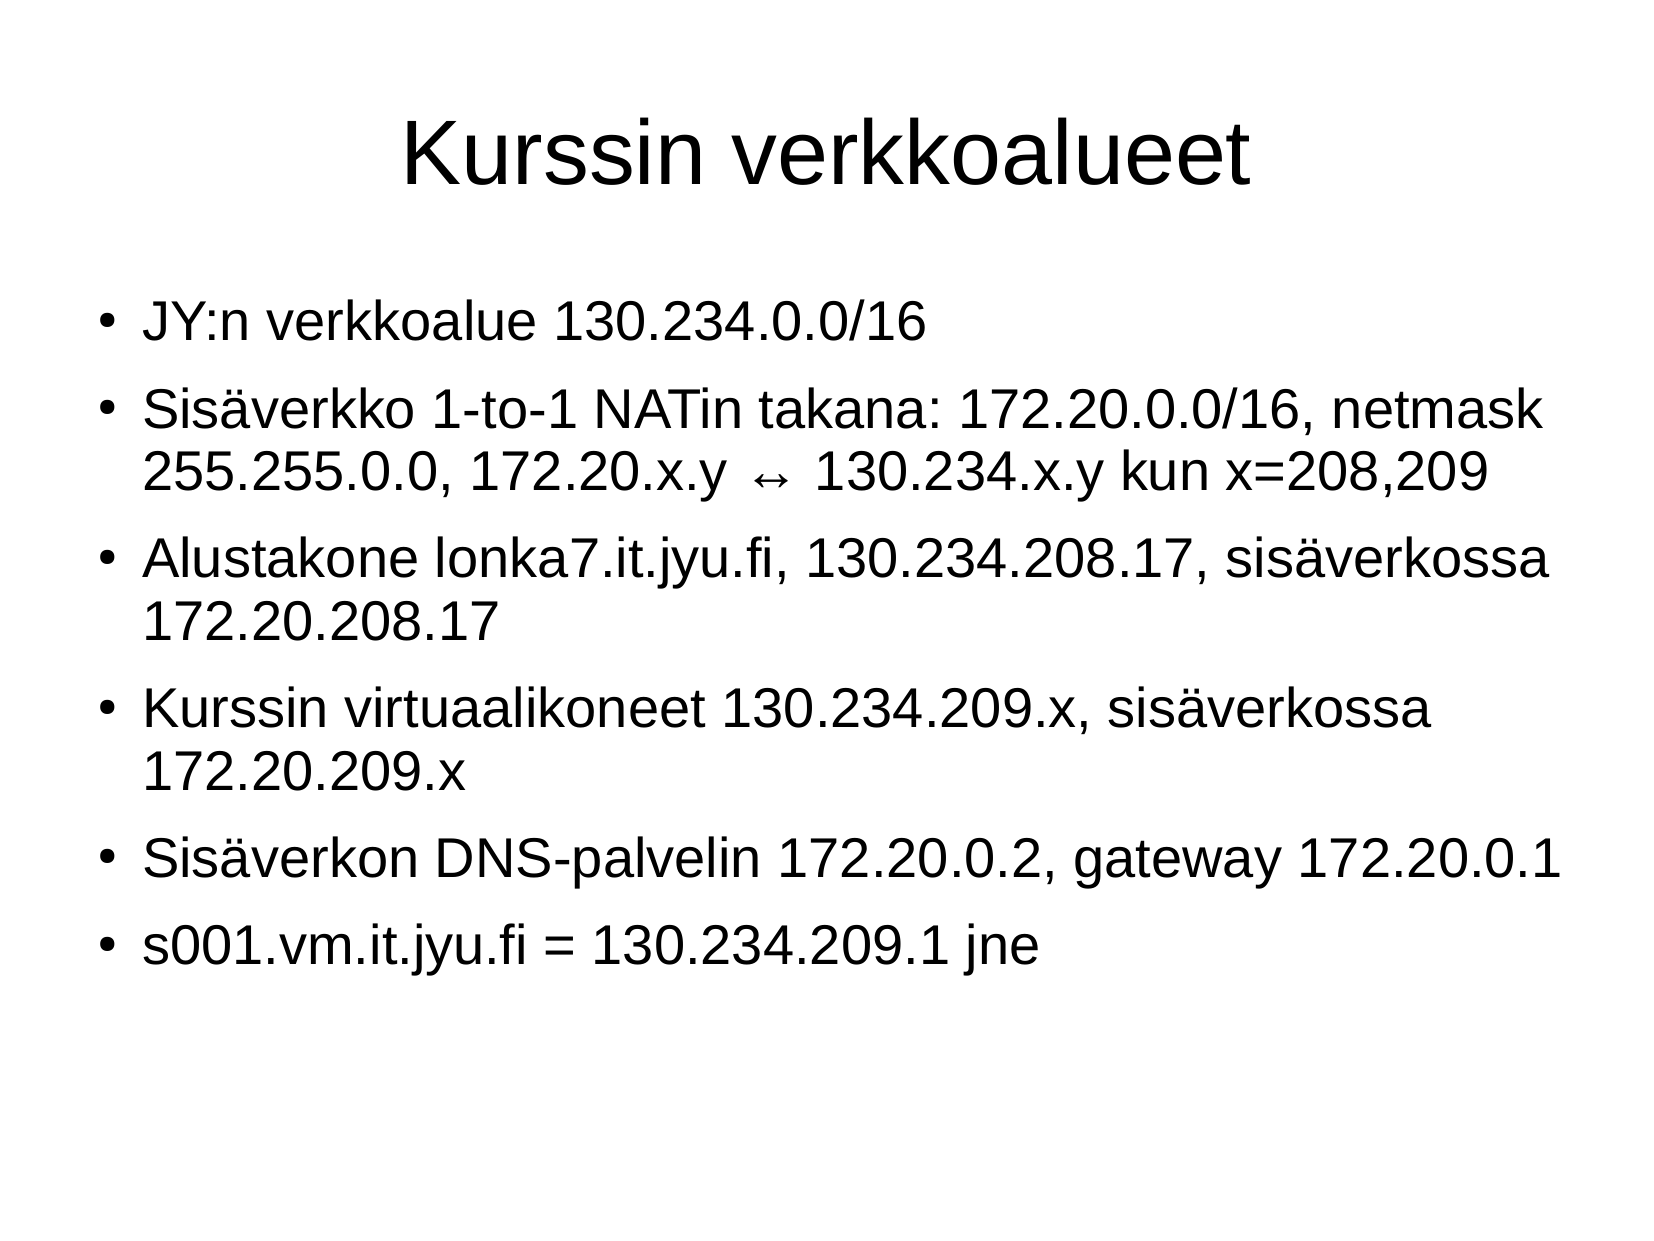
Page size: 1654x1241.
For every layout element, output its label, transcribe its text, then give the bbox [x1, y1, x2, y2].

list JY:n verkkoalue 130.234.0.0/16 Sisäverkko 1-to-1 NATin takana: 172.20.0.0/16, netmask 255.255.0.0, 172.20.x.y ↔ 130.234.x.y kun x=208,209 Alustakone lonka7.it.jyu.fi, 130.234.208.17, sisäverkossa 172.20.208.17 Kurssin virtuaalikoneet 130.234.209.x, sisäverkossa 172.20.209.x Sisäverkon DNS-palvelin 172.20.0.2, gateway 172.20.0.1 s001.vm.it.jyu.fi = 130.234.209.1 jne [82, 290, 1571, 1010]
title Kurssin verkkoalueet [82, 49, 1571, 257]
